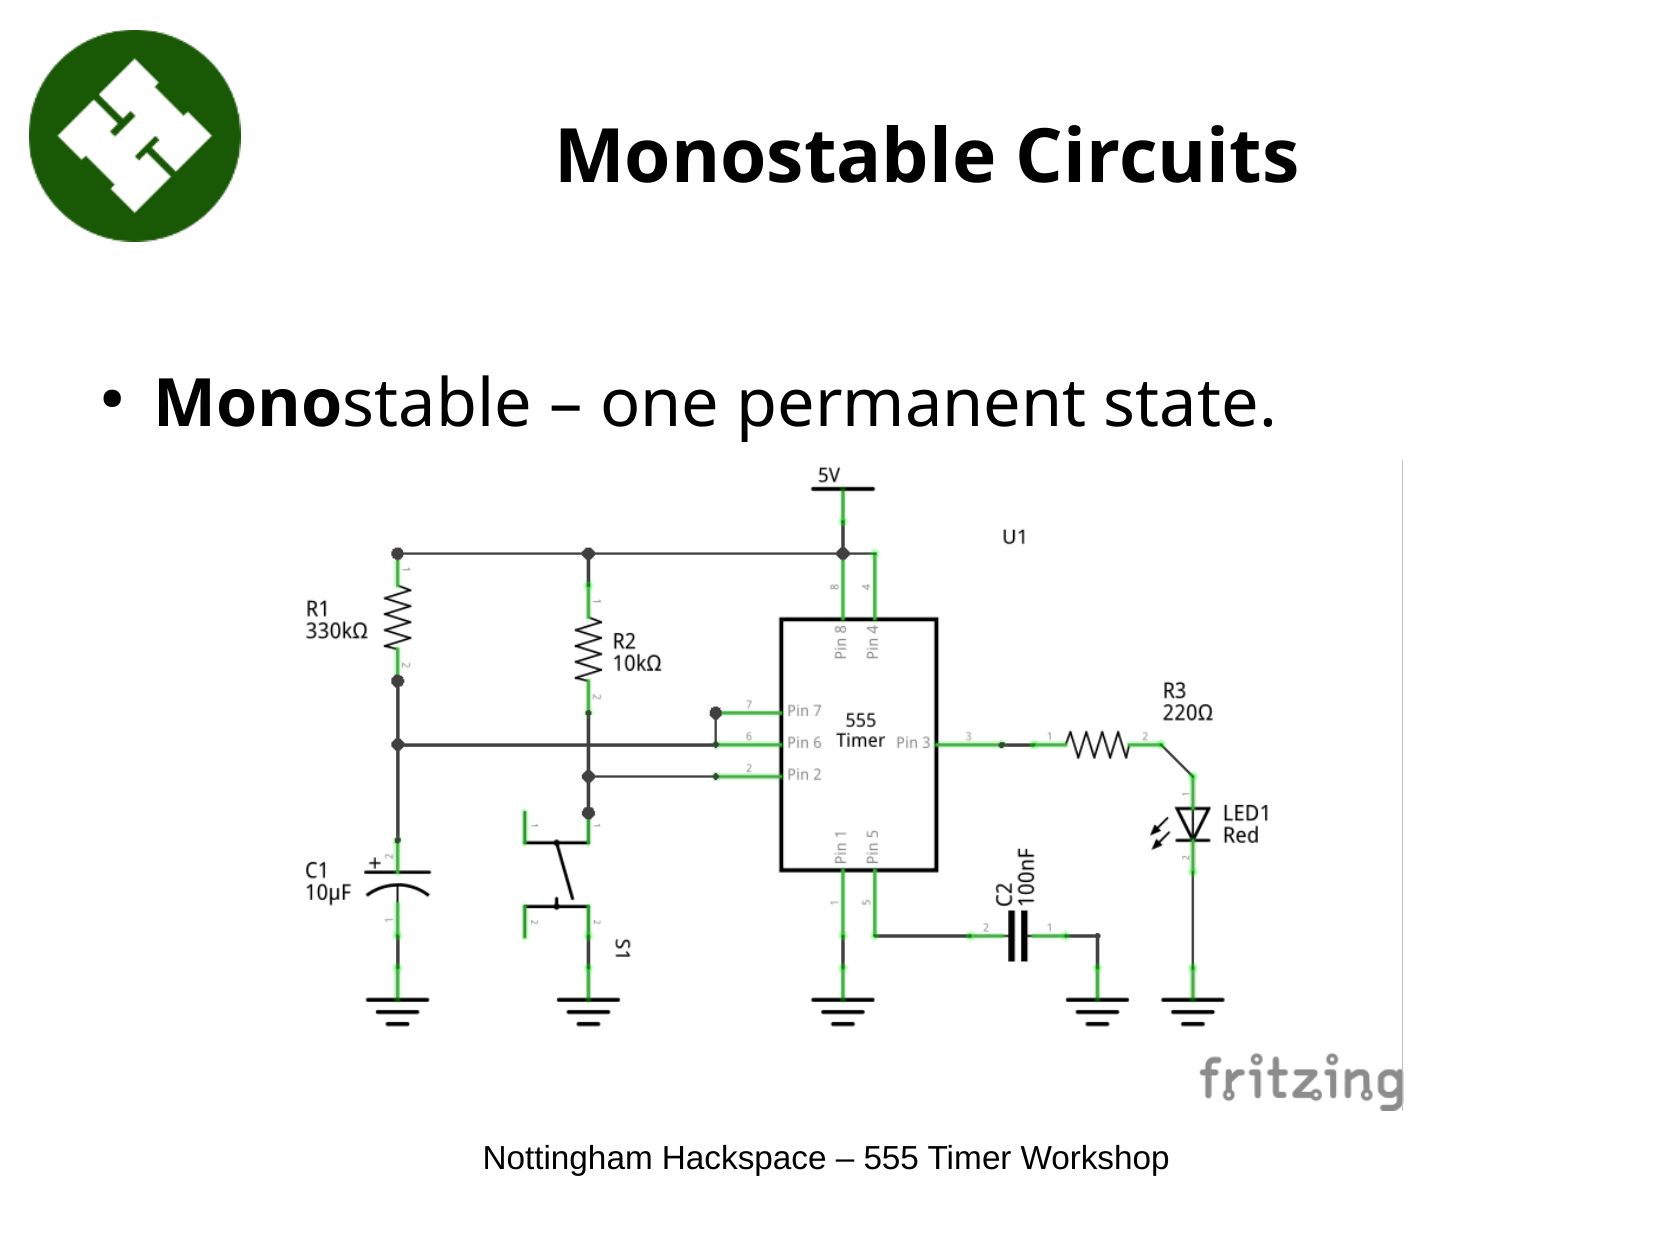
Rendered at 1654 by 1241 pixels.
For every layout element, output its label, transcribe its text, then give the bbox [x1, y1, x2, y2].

list Monostable – one permanent state. [82, 355, 1571, 928]
title Monostable Circuits [283, 49, 1571, 257]
picture [29, 30, 241, 242]
picture [305, 460, 1406, 1111]
